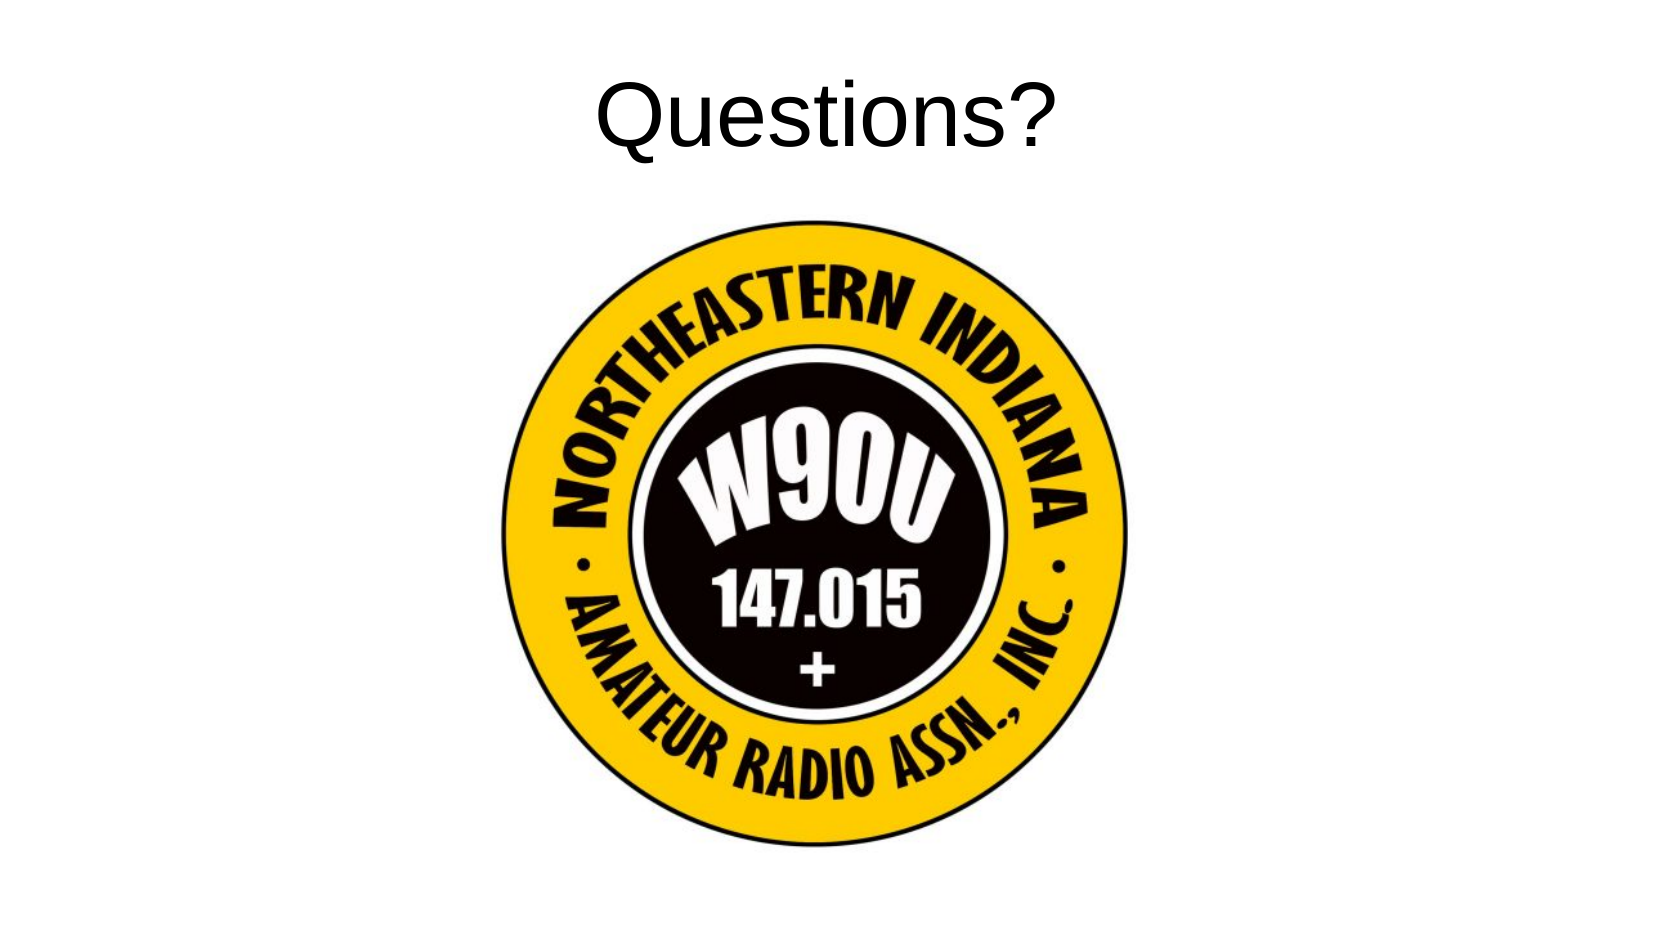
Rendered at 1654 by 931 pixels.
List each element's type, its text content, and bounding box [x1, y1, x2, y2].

picture [487, 204, 1146, 863]
title Questions? [82, 37, 1571, 193]
